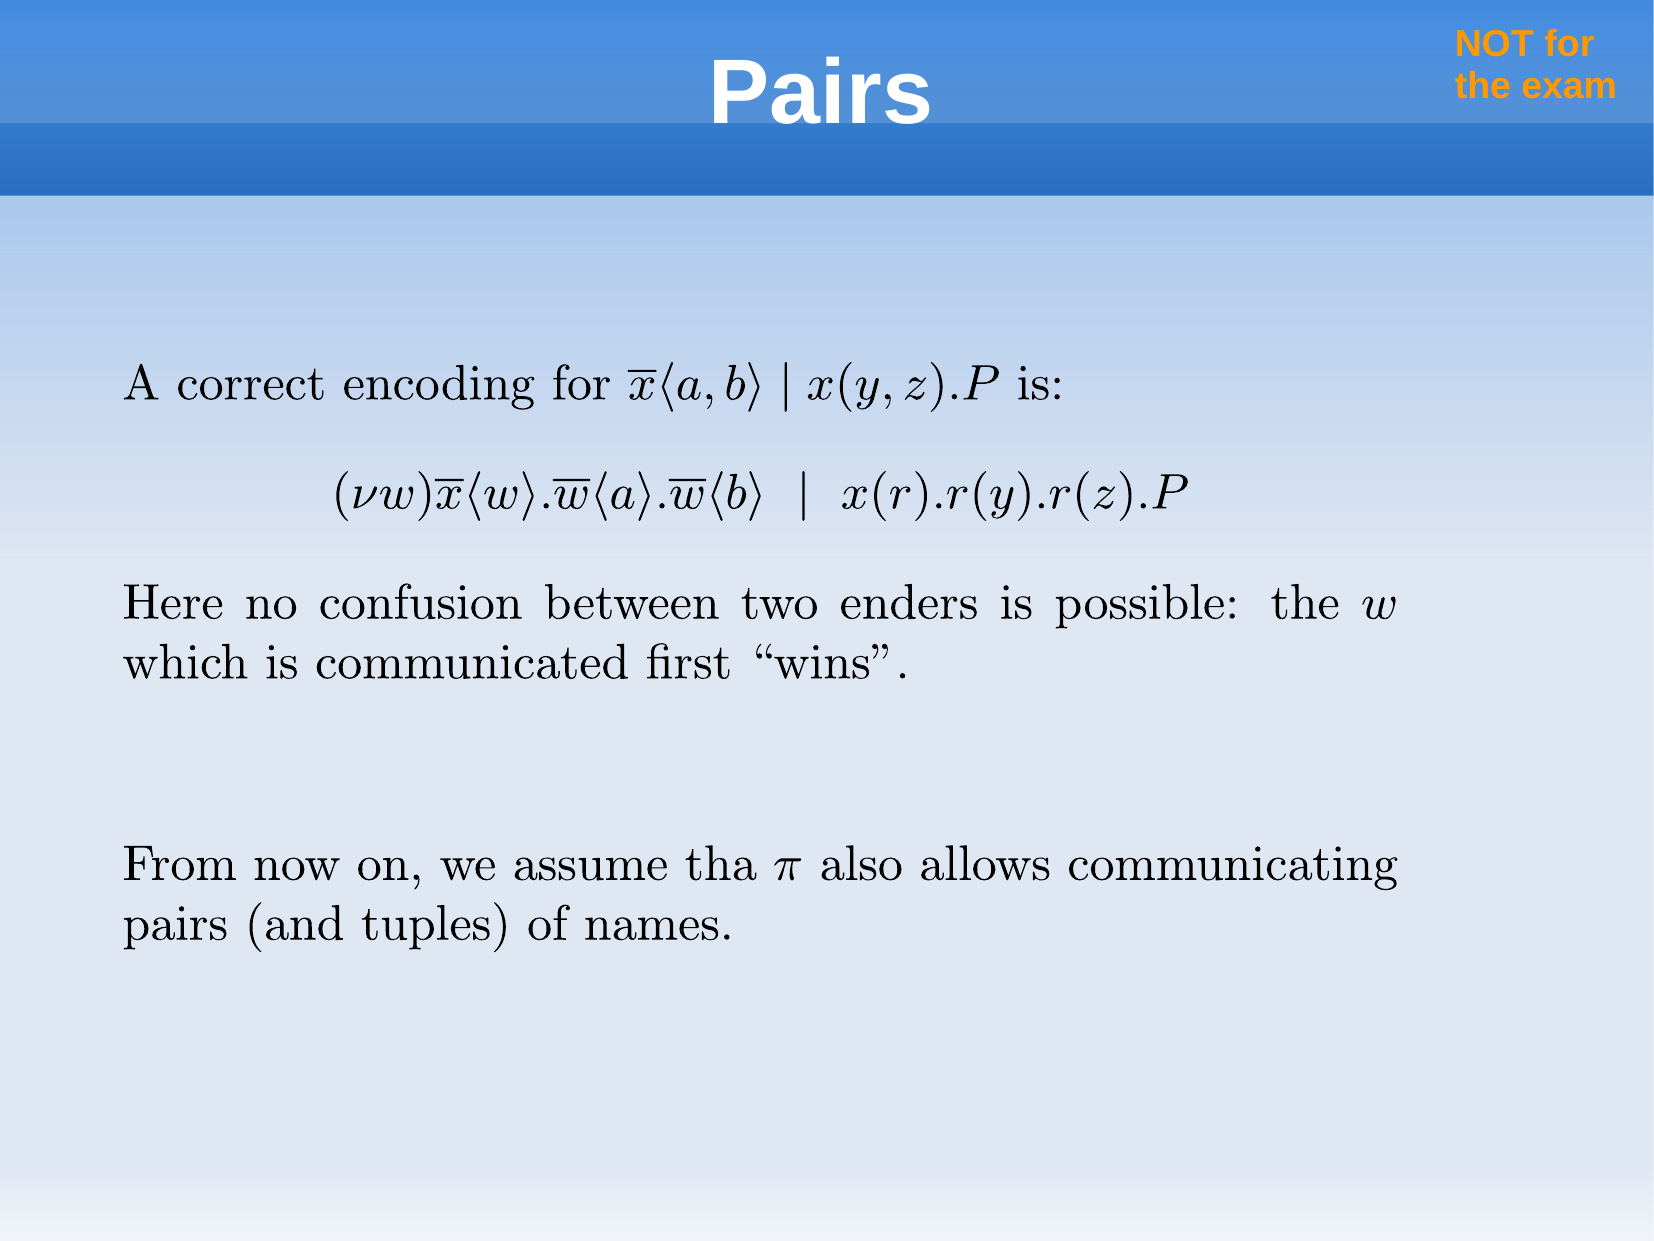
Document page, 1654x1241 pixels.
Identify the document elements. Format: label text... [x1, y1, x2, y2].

picture [0, 0, 1654, 1241]
text_box [122, 361, 1399, 953]
title Pairs [76, 0, 1565, 188]
text_box NOT for the exam [1440, 15, 1632, 114]
